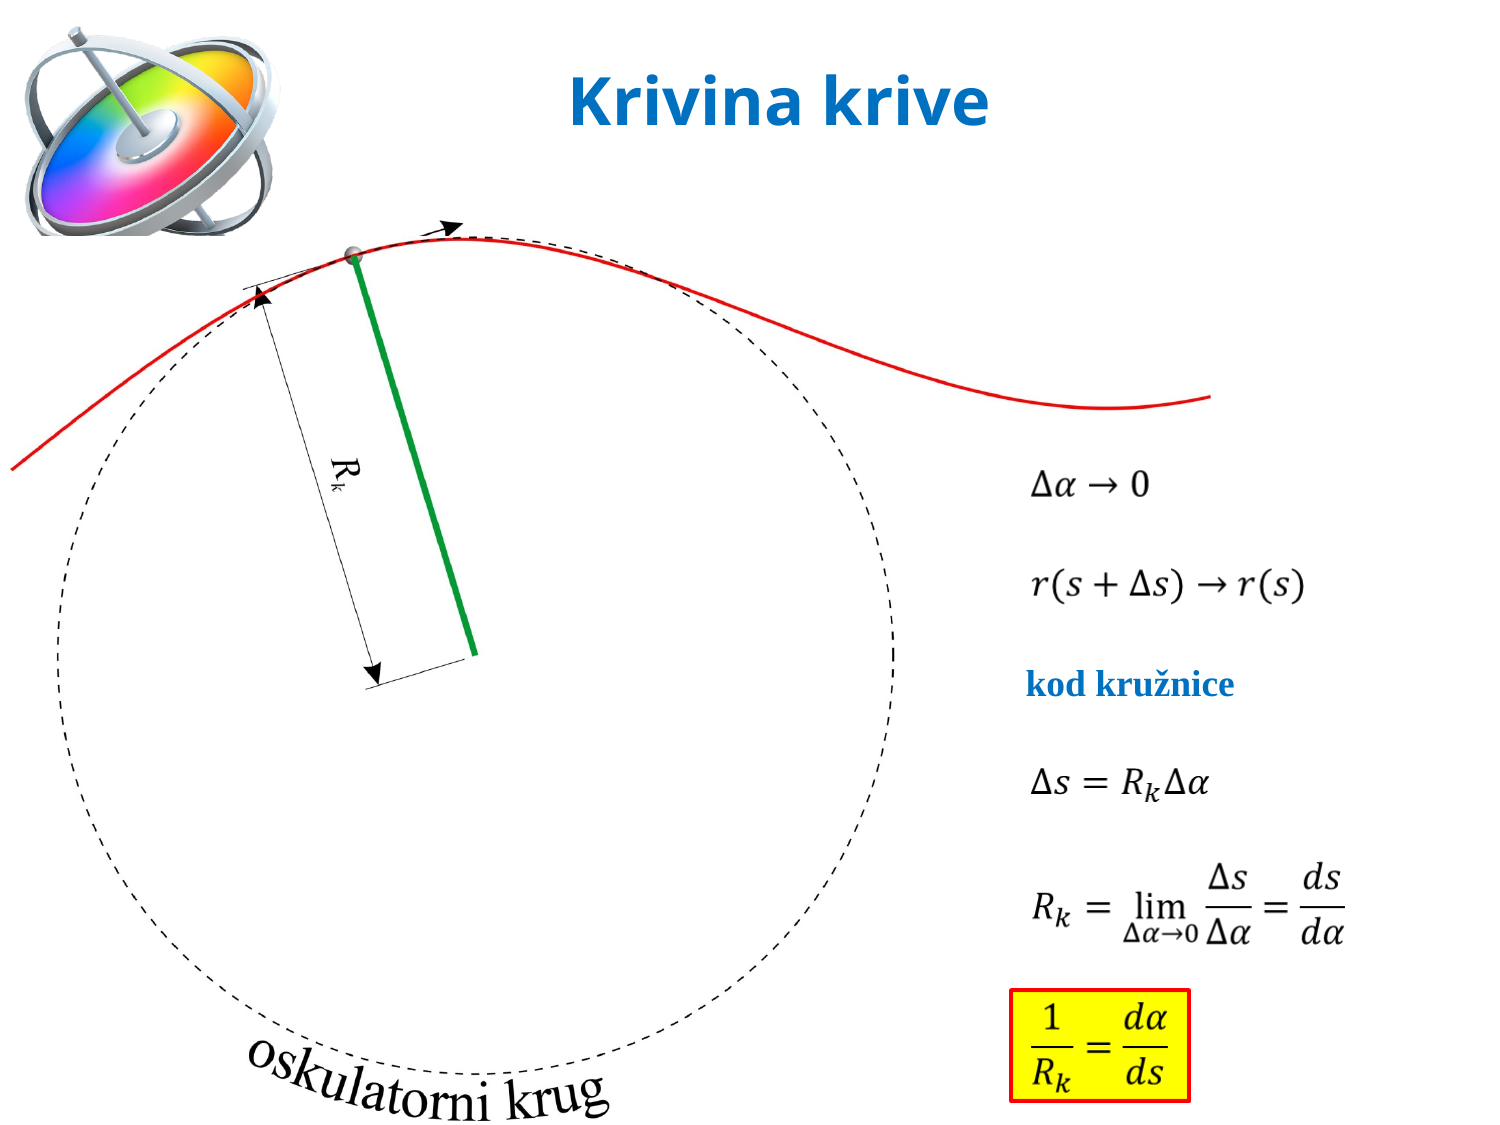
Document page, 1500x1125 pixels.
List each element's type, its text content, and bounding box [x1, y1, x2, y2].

text_box Krivina krive [553, 51, 1211, 147]
text_box kod kružnice [1010, 651, 1431, 713]
picture [10, 24, 1367, 1121]
